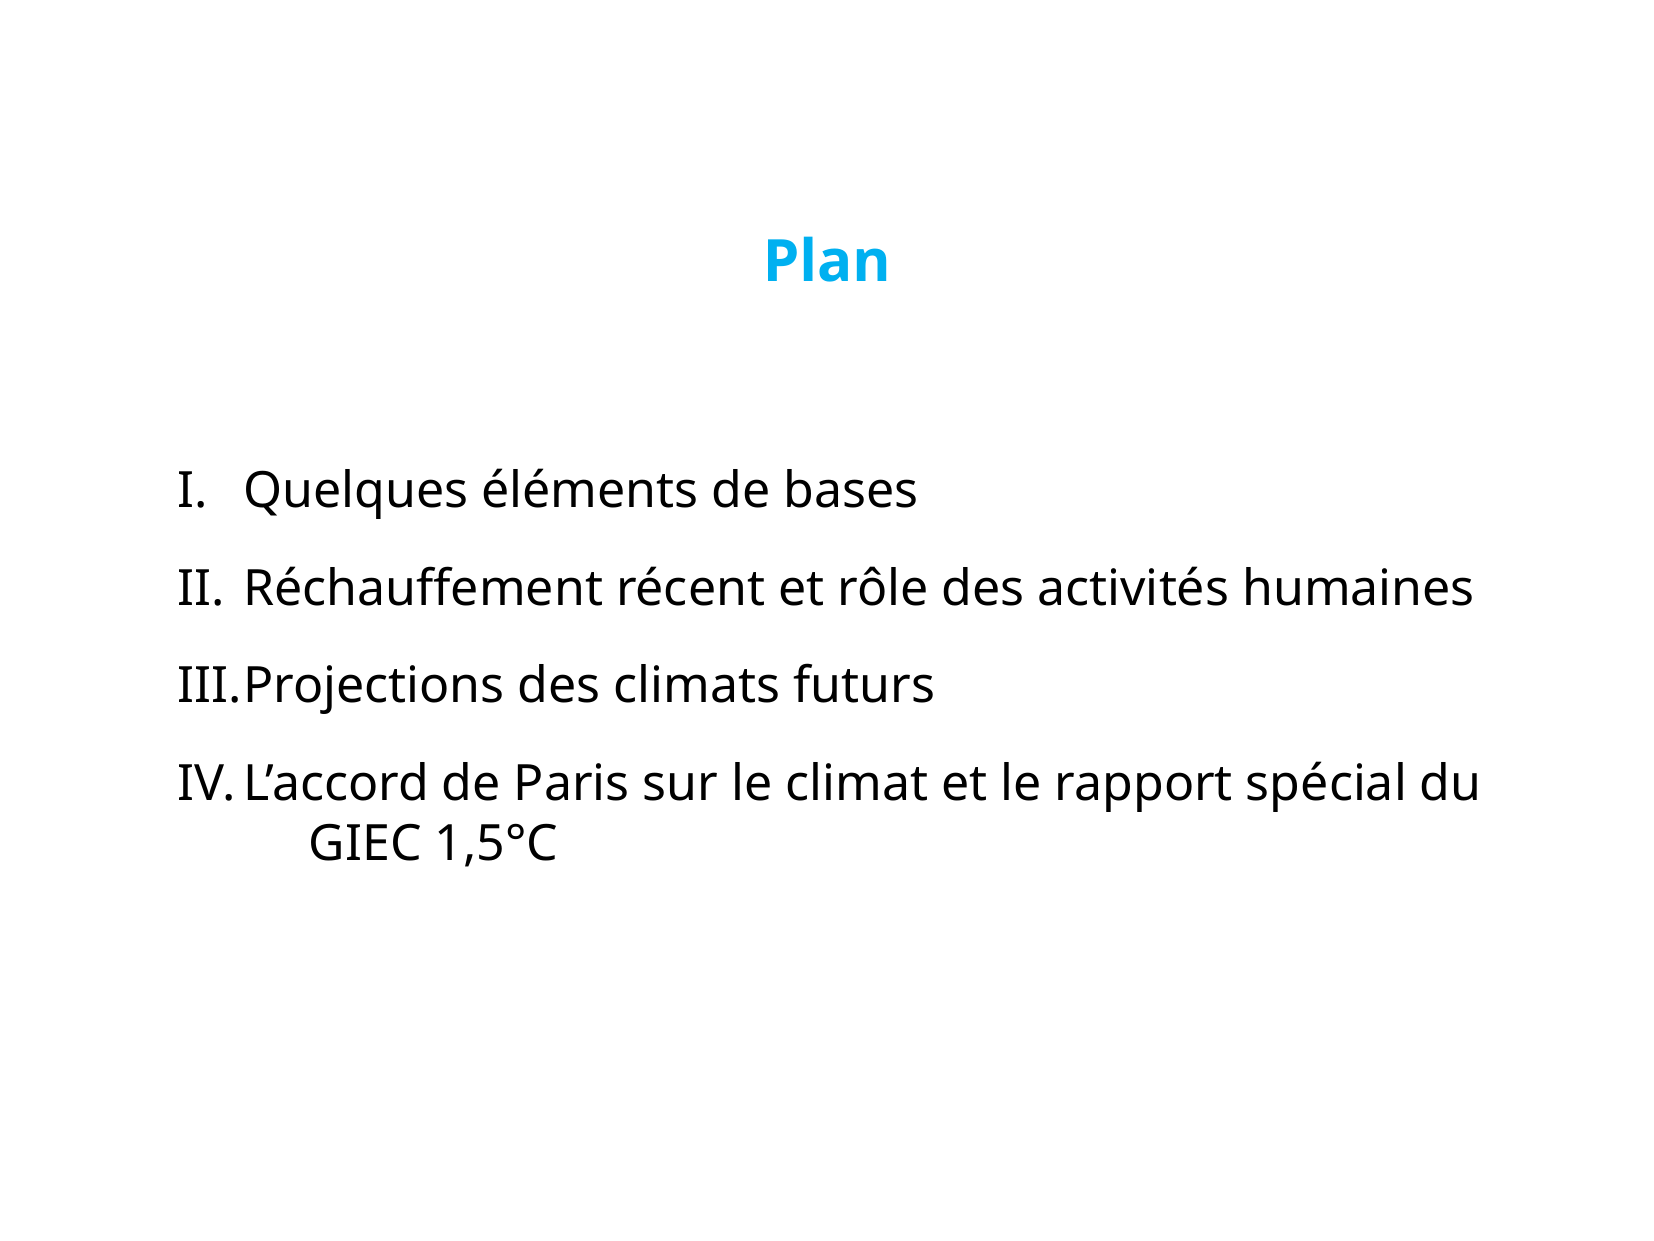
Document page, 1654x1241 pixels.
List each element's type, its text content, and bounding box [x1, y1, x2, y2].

text_box Plan [58, 219, 1595, 389]
text_box Quelques éléments de bases Réchauffement récent et rôle des activités humaines Projections des climats futurs L’accord de Paris sur le climat et le rapport spécial du GIEC 1,5°C [162, 450, 1504, 1096]
